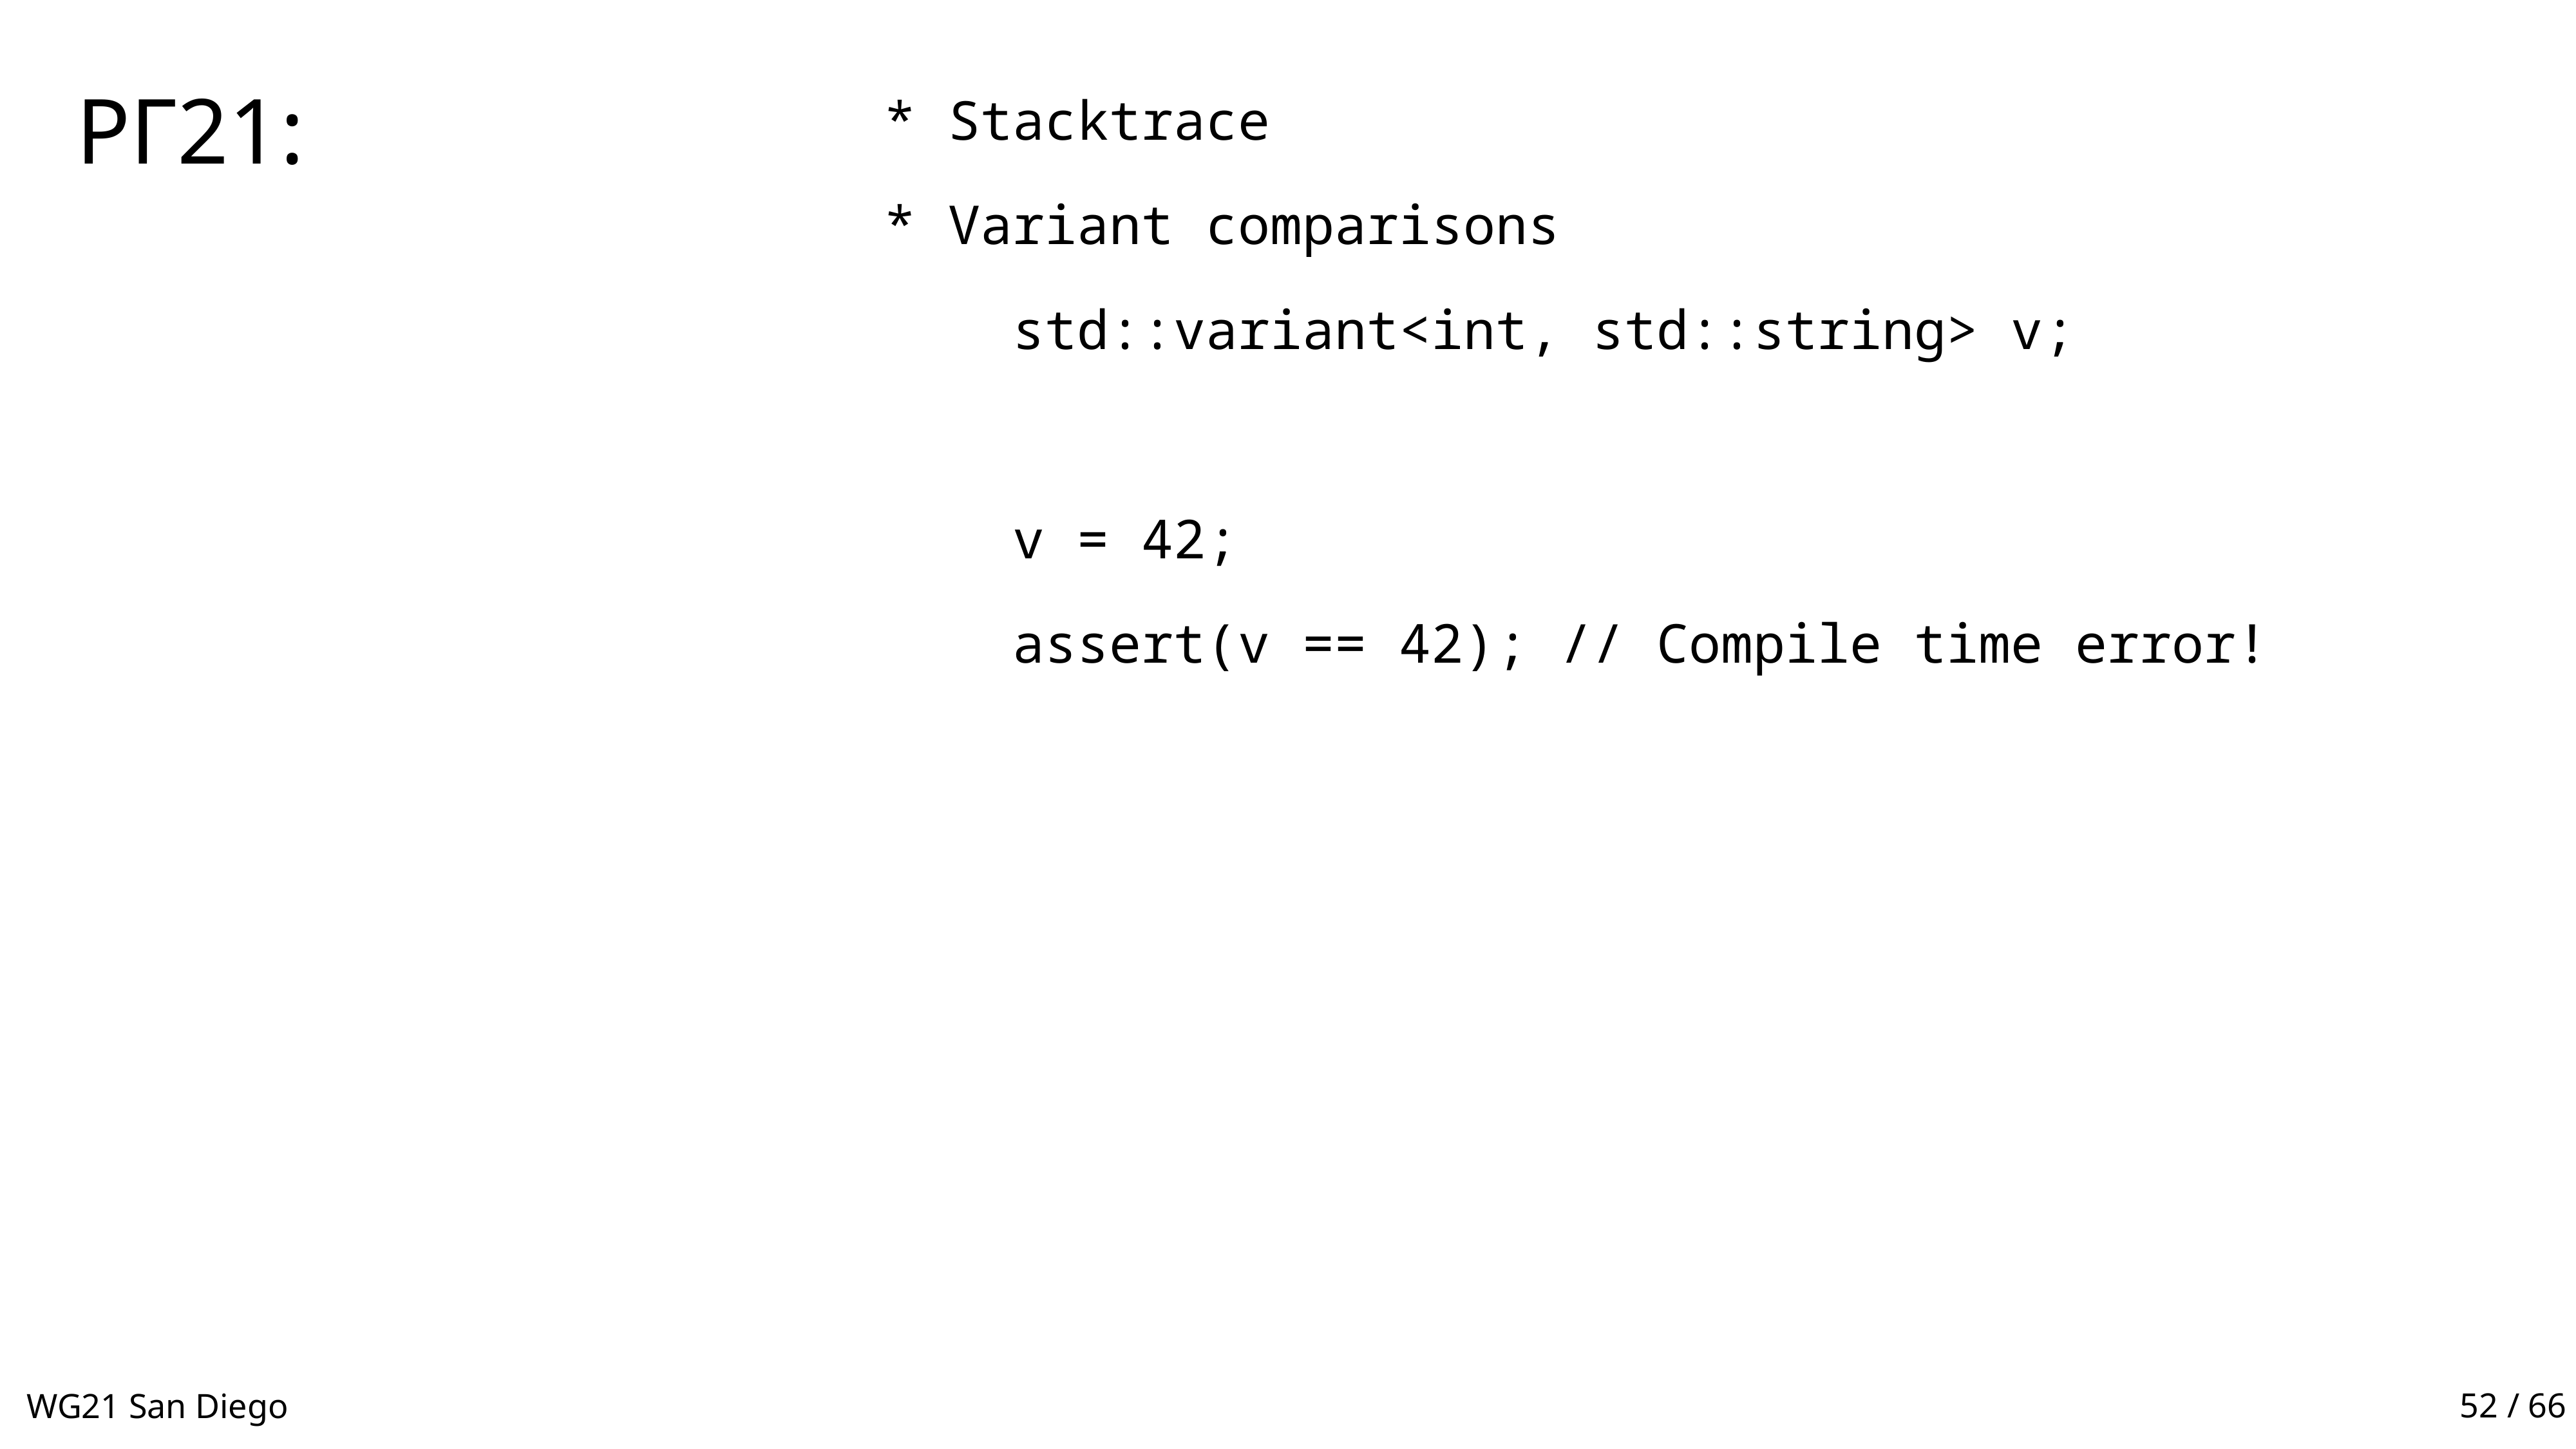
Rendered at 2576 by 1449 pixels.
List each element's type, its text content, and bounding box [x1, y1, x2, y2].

title РГ21: [66, 81, 802, 486]
list WG21 San Diego [17, 1376, 1114, 1431]
list <number> / 66 [1479, 1376, 2576, 1431]
list * Stacktrace * Variant comparisons std::variant<int, std::string> v; v = 42; assert(v == 42); // Compile time error! [875, 81, 2460, 1249]
